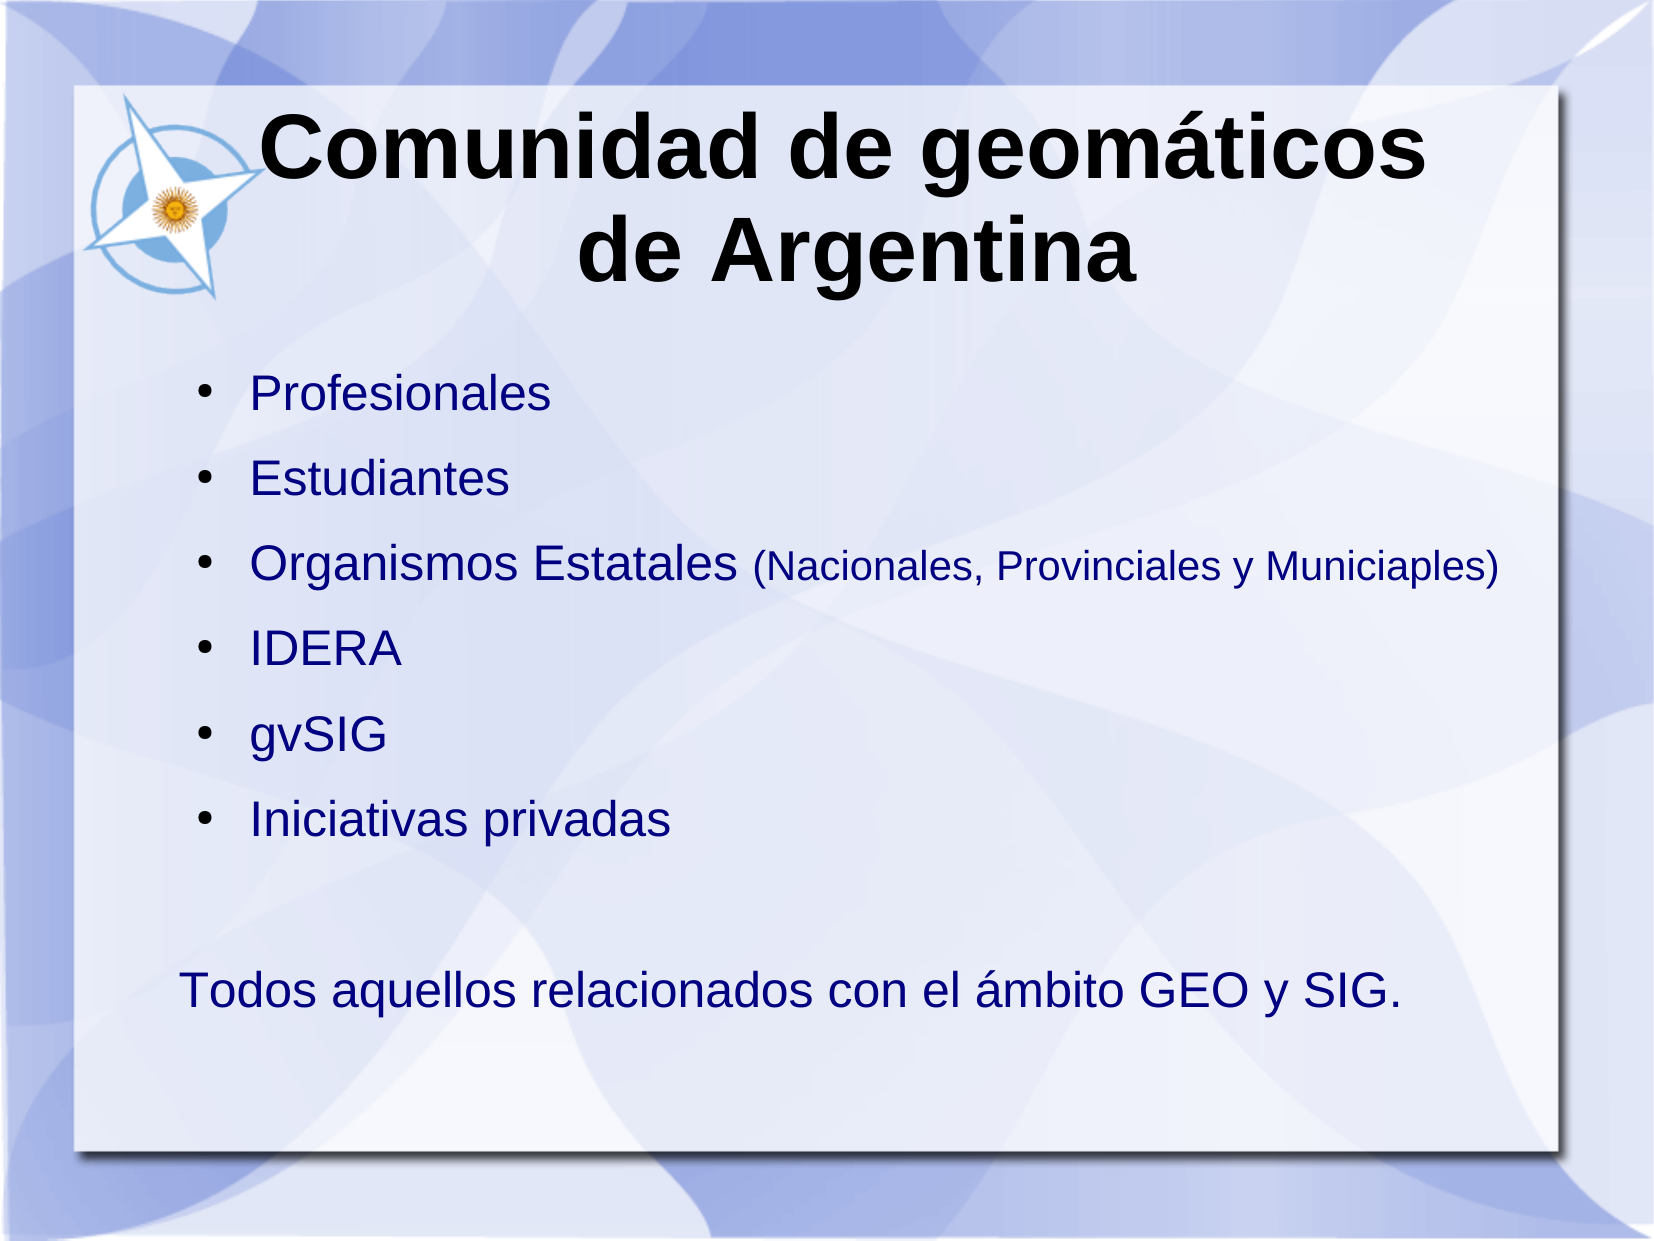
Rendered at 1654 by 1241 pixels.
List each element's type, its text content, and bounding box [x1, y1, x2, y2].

picture [0, 0, 1654, 1241]
list Profesionales Estudiantes Organismos Estatales (Nacionales, Provinciales y Municiaples) IDERA gvSIG Iniciativas privadas Todos aquellos relacionados con el ámbito GEO y SIG. [178, 364, 1570, 1147]
title Comunidad de geomáticos de Argentina [272, 94, 1571, 302]
